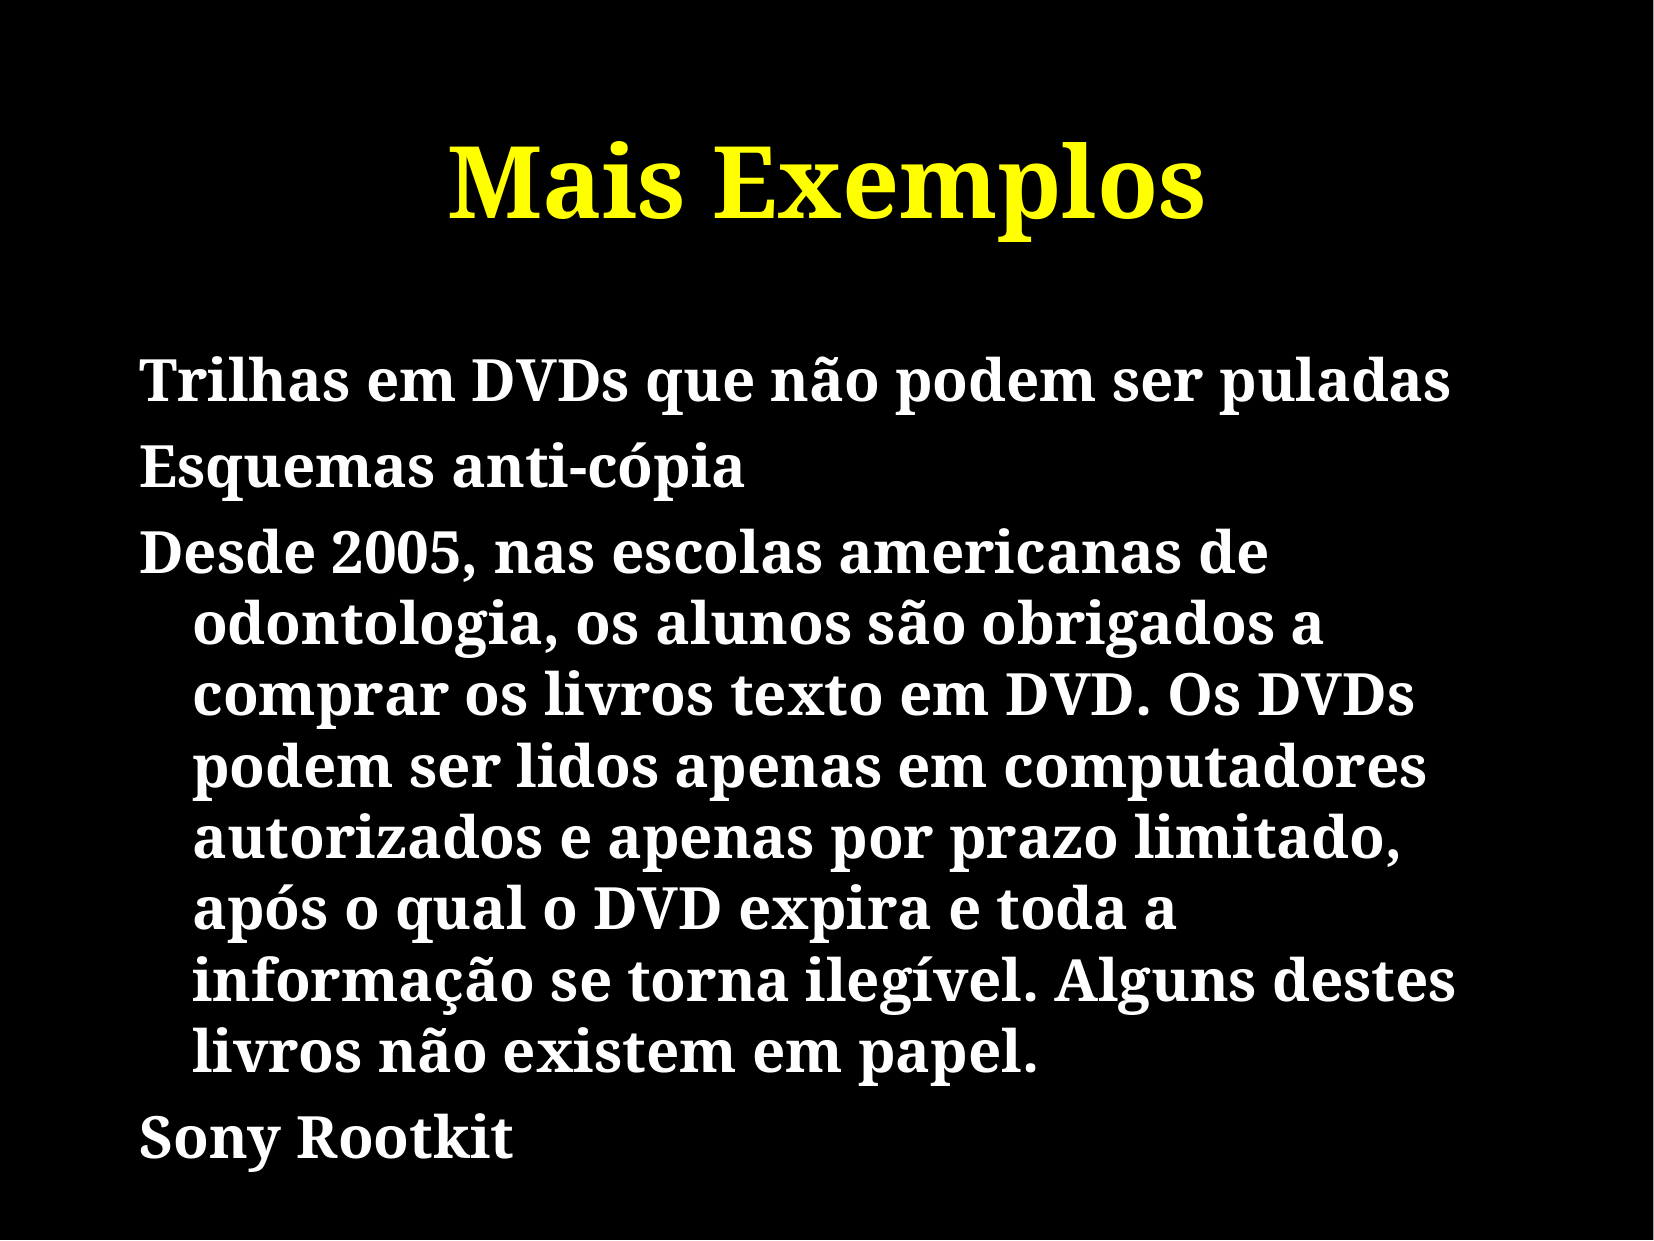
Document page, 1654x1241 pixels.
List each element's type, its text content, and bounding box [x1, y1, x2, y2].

title Mais Exemplos [121, 75, 1534, 283]
list Trilhas em DVDs que não podem ser puladas Esquemas anti-cópia Desde 2005, nas escolas americanas de odontologia, os alunos são obrigados a comprar os livros texto em DVD. Os DVDs podem ser lidos apenas em computadores autorizados e apenas por prazo limitado, após o qual o DVD expira e toda a informação se torna ilegível. Alguns destes livros não existem em papel. Sony Rootkit [121, 344, 1534, 1172]
